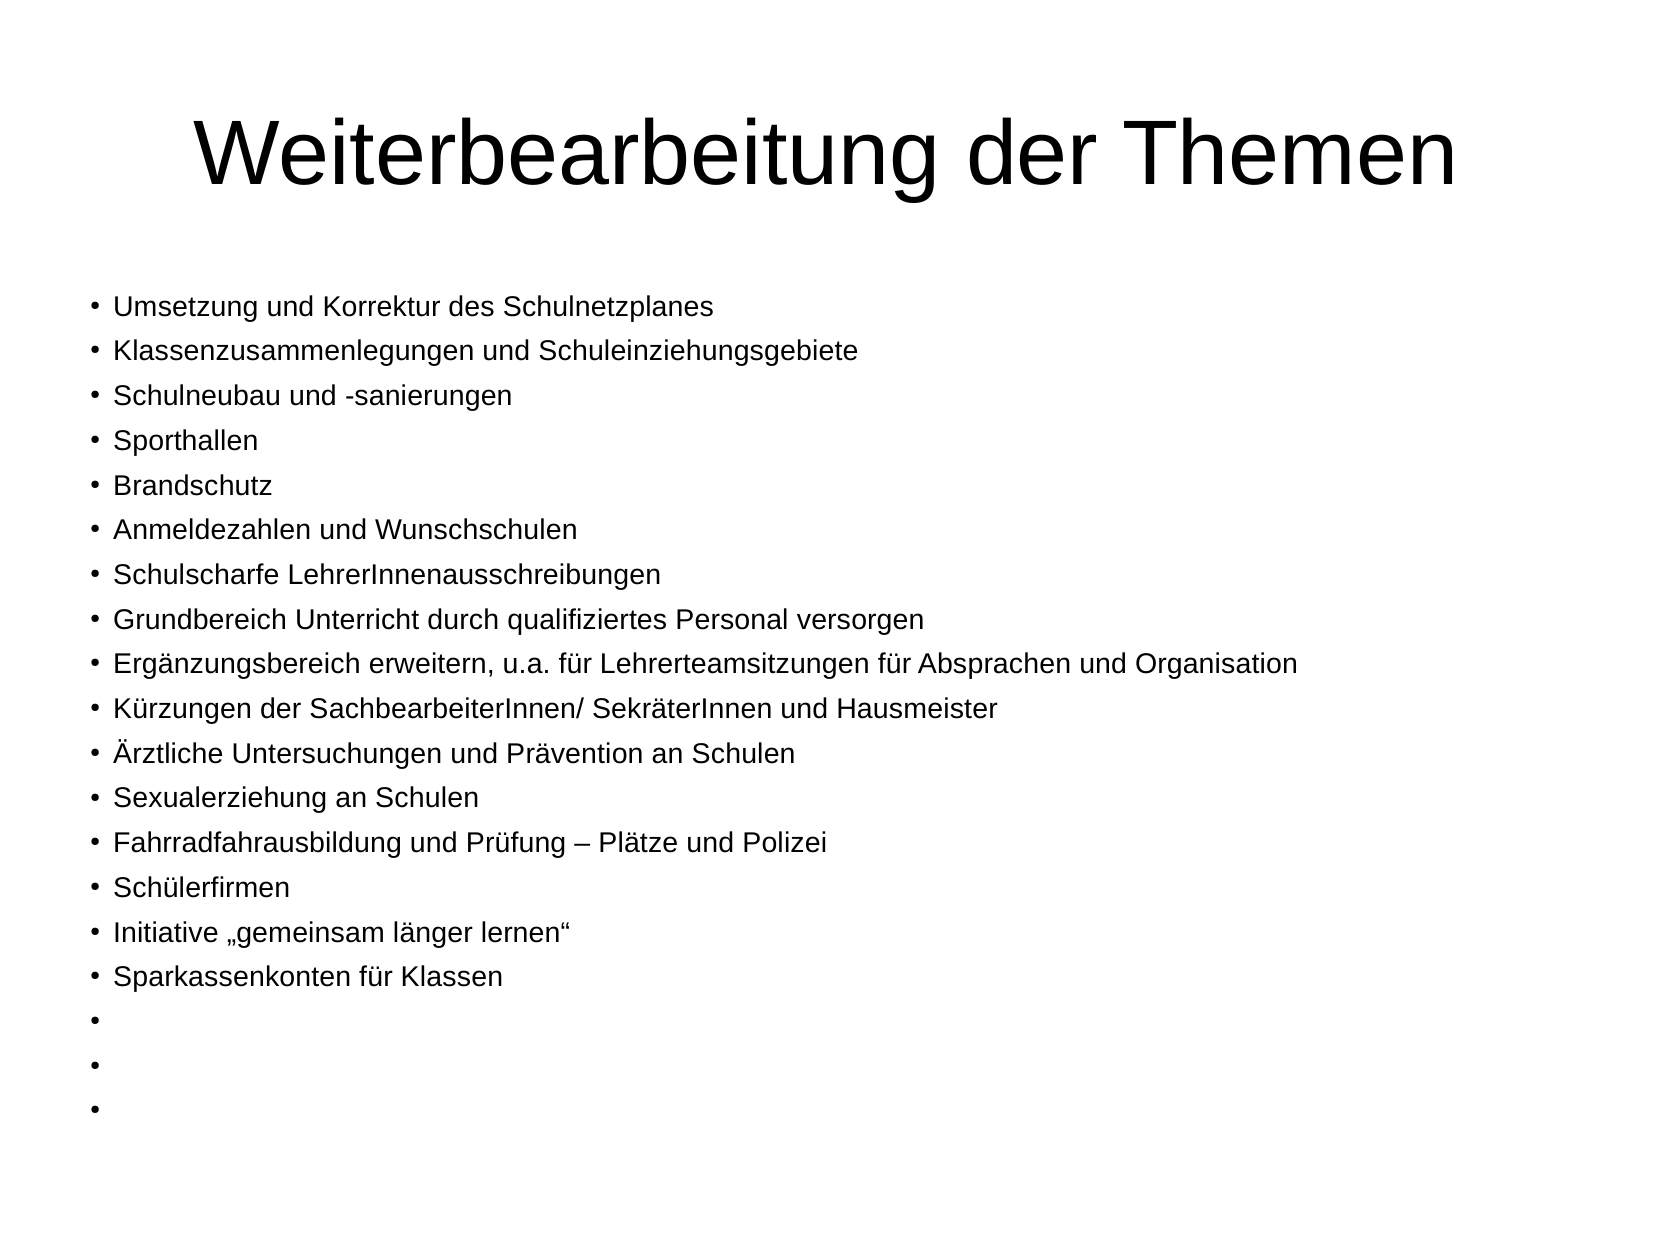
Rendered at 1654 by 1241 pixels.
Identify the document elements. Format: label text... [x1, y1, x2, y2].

list Umsetzung und Korrektur des Schulnetzplanes Klassenzusammenlegungen und Schuleinziehungsgebiete Schulneubau und -sanierungen Sporthallen Brandschutz Anmeldezahlen und Wunschschulen Schulscharfe LehrerInnenausschreibungen Grundbereich Unterricht durch qualifiziertes Personal versorgen Ergänzungsbereich erweitern, u.a. für Lehrerteamsitzungen für Absprachen und Organisation Kürzungen der SachbearbeiterInnen/ SekräterInnen und Hausmeister Ärztliche Untersuchungen und Prävention an Schulen Sexualerziehung an Schulen Fahrradfahrausbildung und Prüfung – Plätze und Polizei Schülerfirmen Initiative „gemeinsam länger lernen“ Sparkassenkonten für Klassen [82, 290, 1538, 1010]
title Weiterbearbeitung der Themen [82, 49, 1571, 257]
